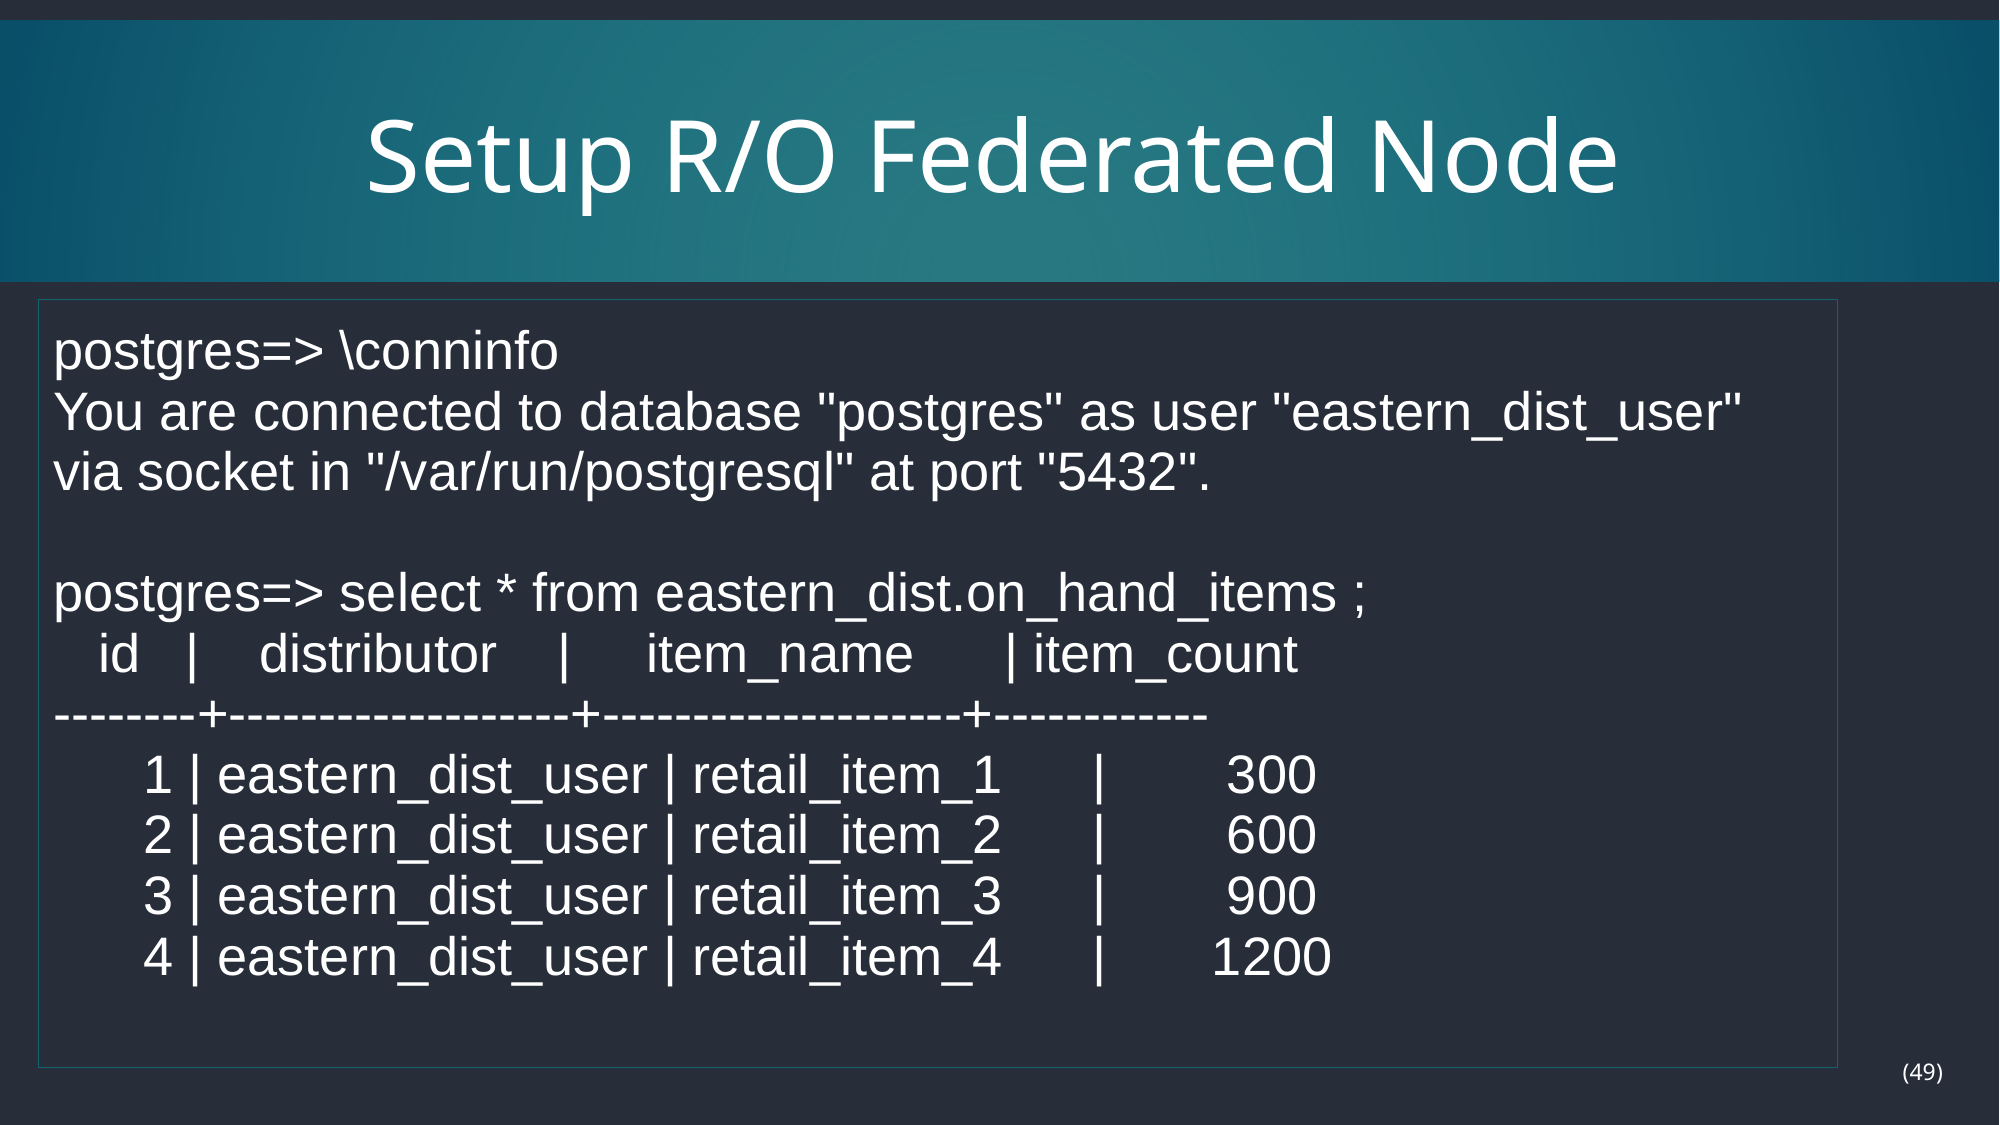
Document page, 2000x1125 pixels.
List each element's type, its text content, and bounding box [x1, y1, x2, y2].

text_box [0, 20, 2000, 282]
text_box Setup R/O Federated Node [37, 85, 1950, 220]
slide_number (<number>) [1508, 1042, 1959, 1103]
text_box postgres=> \conninfo You are connected to database "postgres" as user "eastern_dist_user" via socket in "/var/run/postgresql" at port "5432". postgres=> select * from eastern_dist.on_hand_items ; id | distributor | item_name | item_count --------+-------------------+--------------------+------------ 1 | eastern_dist_user | retail_item_1 | 300 2 | eastern_dist_user | retail_item_2 | 600 3 | eastern_dist_user | retail_item_3 | 900 4 | eastern_dist_user | retail_item_4 | 1200 [38, 299, 1838, 1068]
